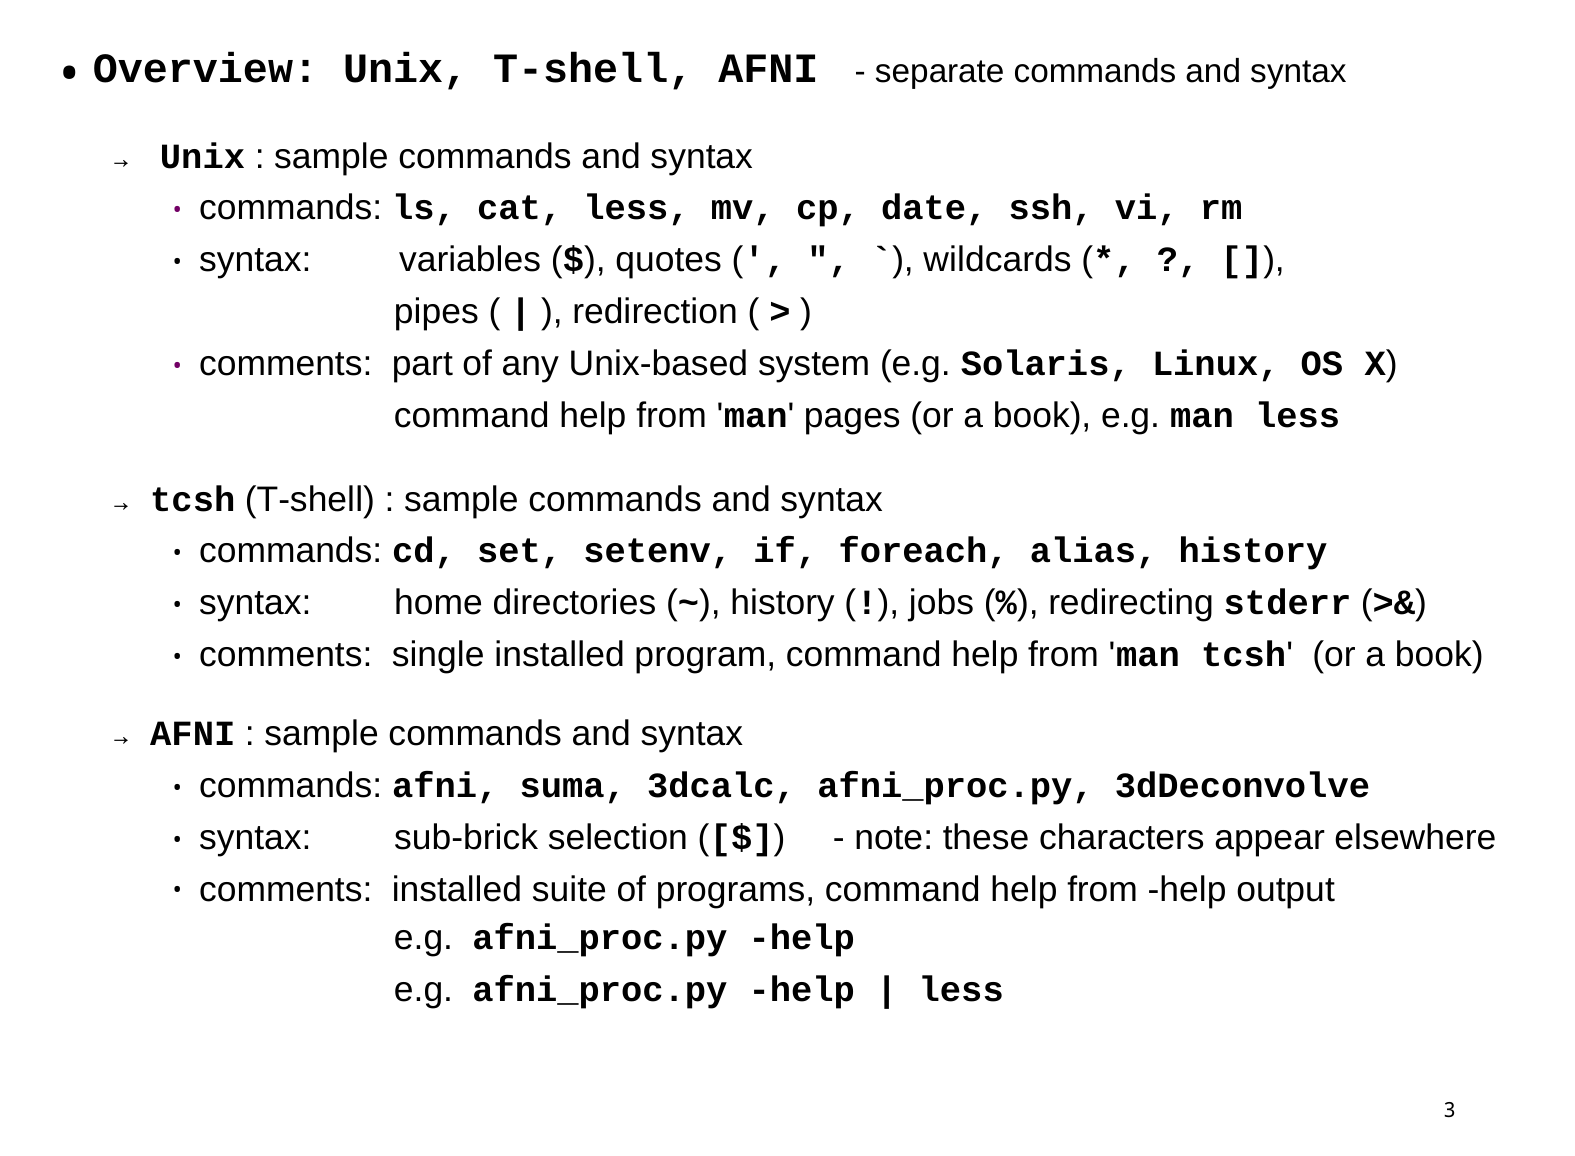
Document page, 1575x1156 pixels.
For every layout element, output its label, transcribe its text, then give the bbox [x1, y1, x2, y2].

list Overview: Unix, T-shell, AFNI - separate commands and syntax Unix : sample commands and syntax commands: ls, cat, less, mv, cp, date, ssh, vi, rm syntax: variables ($), quotes (', ", `), wildcards (*, ?, []), pipes ( | ), redirection ( > ) comments: part of any Unix-based system (e.g. Solaris, Linux, OS X) command help from 'man' pages (or a book), e.g. man less tcsh (T-shell) : sample commands and syntax commands: cd, set, setenv, if, foreach, alias, history syntax: home directories (~), history (!), jobs (%), redirecting stderr (>&) comments: single installed program, command help from 'man tcsh' (or a book) AFNI : sample commands and syntax commands: afni, suma, 3dcalc, afni_proc.py, 3dDeconvolve syntax: sub-brick selection ([$]) - note: these characters appear elsewhere comments: installed suite of programs, command help from -help output e.g. afni_proc.py -help e.g. afni_proc.py -help | less [37, 40, 1550, 1126]
